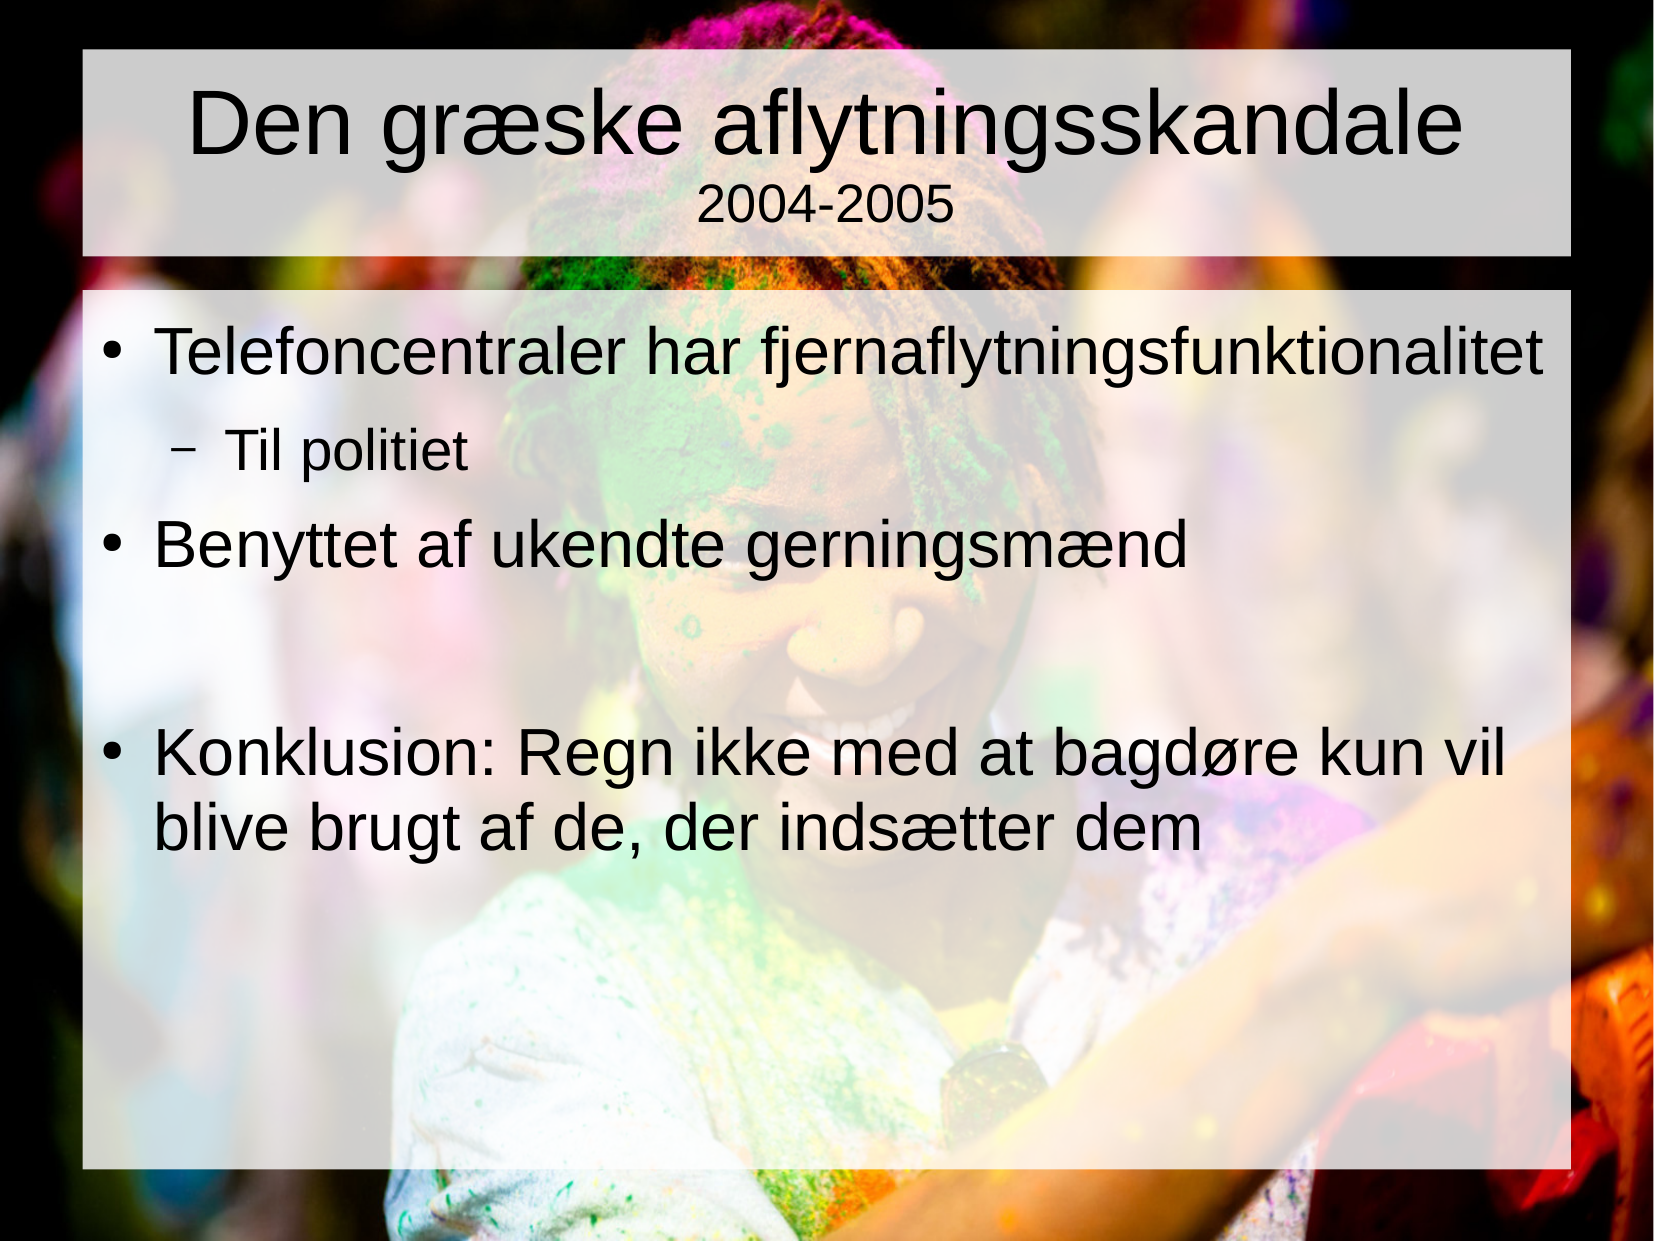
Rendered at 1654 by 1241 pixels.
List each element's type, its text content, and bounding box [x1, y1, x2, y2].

picture [0, 0, 1654, 1241]
title Den græske aflytningsskandale 2004-2005 [82, 49, 1571, 257]
list Telefoncentraler har fjernaflytningsfunktionalitet Til politiet Benyttet af ukendte gerningsmænd Konklusion: Regn ikke med at bagdøre kun vil blive brugt af de, der indsætter dem [82, 290, 1571, 1170]
